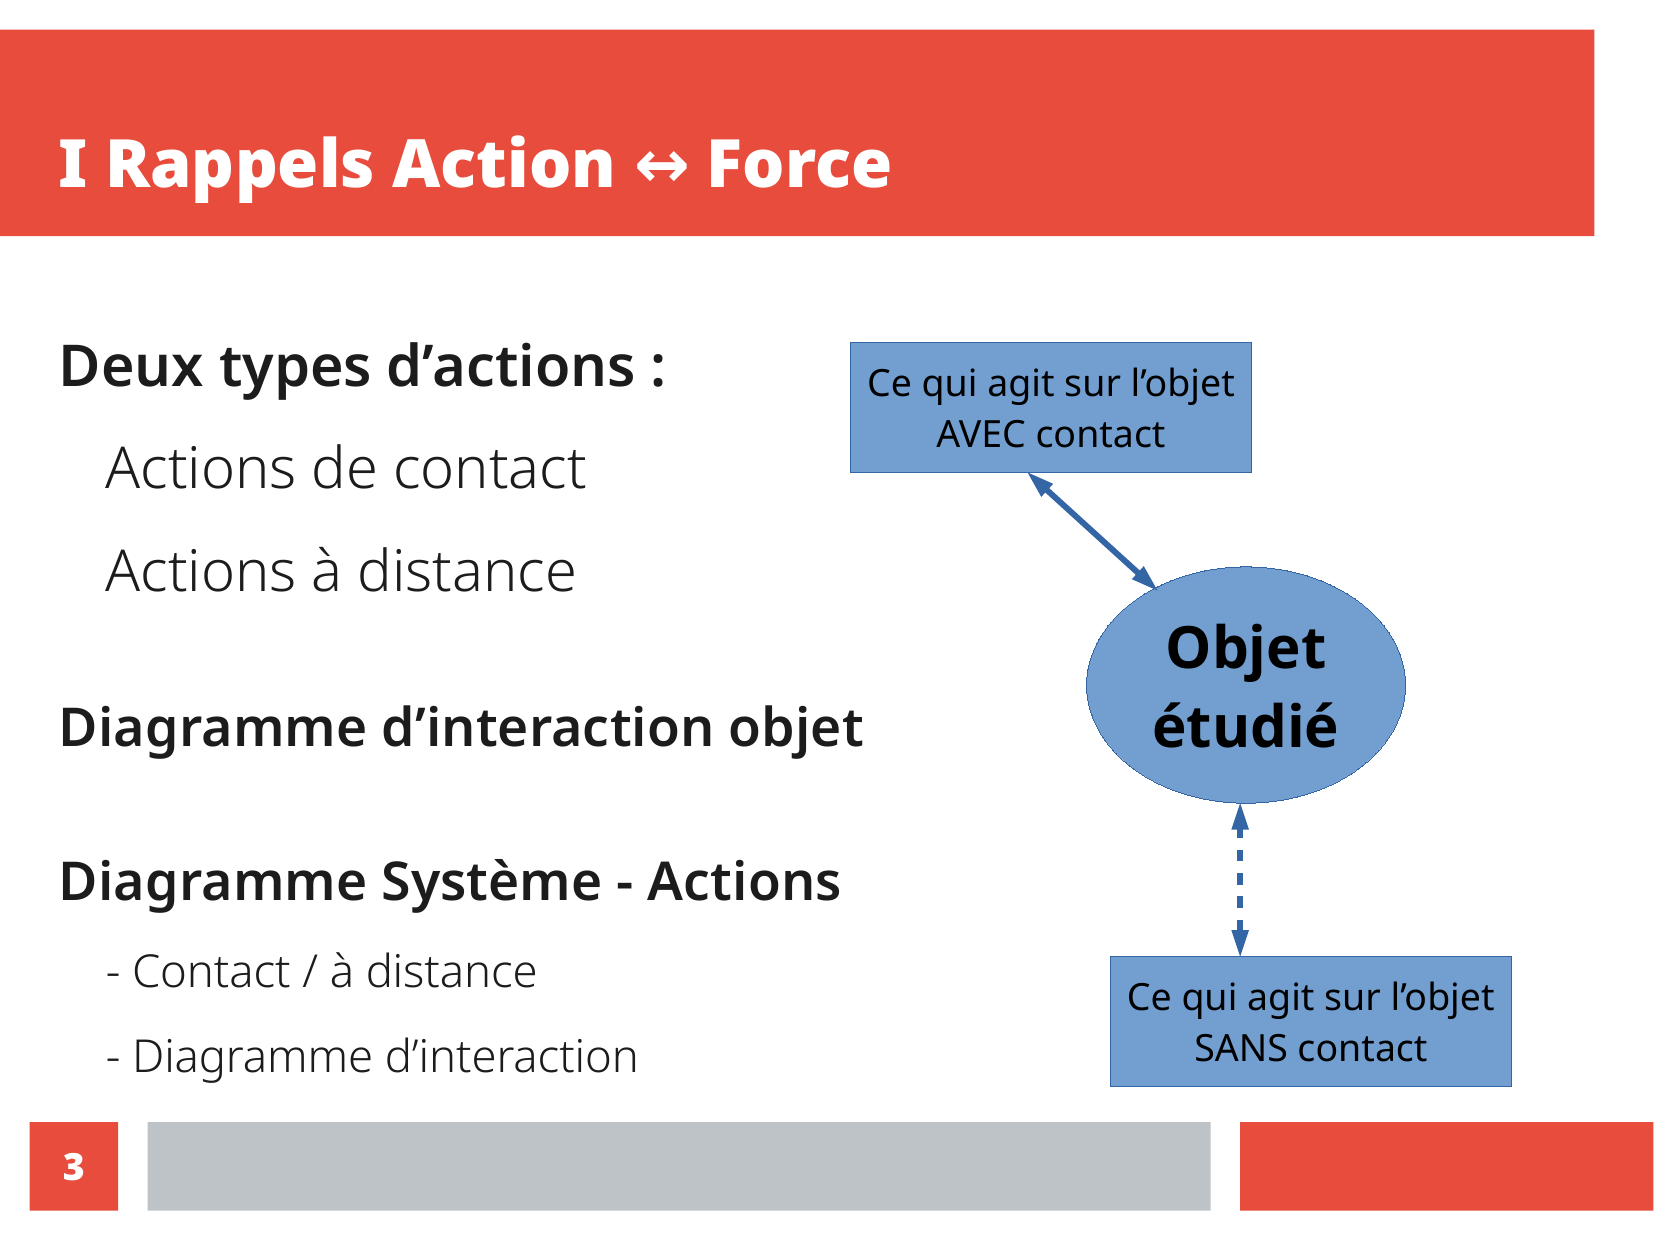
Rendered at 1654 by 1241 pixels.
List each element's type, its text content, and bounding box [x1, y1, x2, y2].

text_box Ce qui agit sur l’objet SANS contact [1110, 956, 1512, 1087]
title I Rappels Action ↔ Force [59, 59, 1595, 207]
list Deux types d’actions : Actions de contact Actions à distance Diagramme d’interaction objet Diagramme Système - Actions - Contact / à distance - Diagramme d’interaction [59, 324, 1565, 1093]
text_box Ce qui agit sur l’objet AVEC contact [850, 342, 1252, 473]
text_box Objet étudié [1086, 566, 1406, 804]
